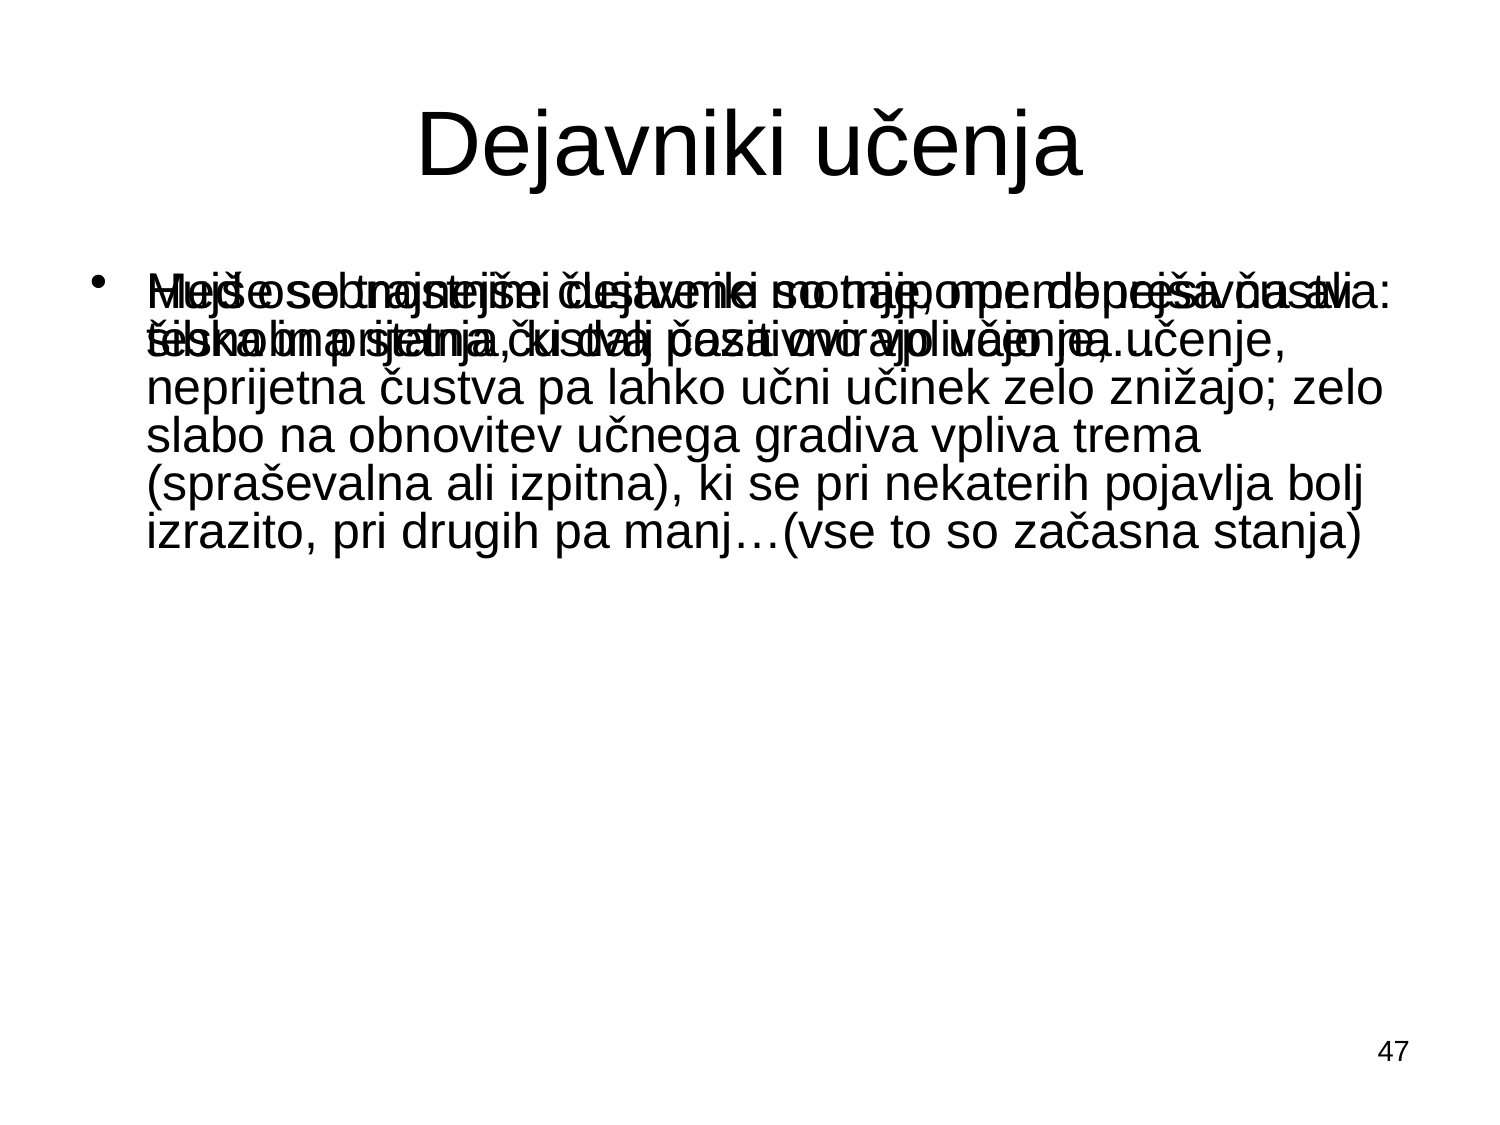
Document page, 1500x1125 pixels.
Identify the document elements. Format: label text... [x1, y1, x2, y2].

list Hujše so trajnejše čustvene motnje, npr. depresivna ali tesnobna stanja, ki dalj časa ovirajo učenje,… [75, 262, 1425, 1005]
slide_number <number> [1074, 1024, 1425, 1103]
title Dejavniki učenja [75, 45, 1425, 233]
